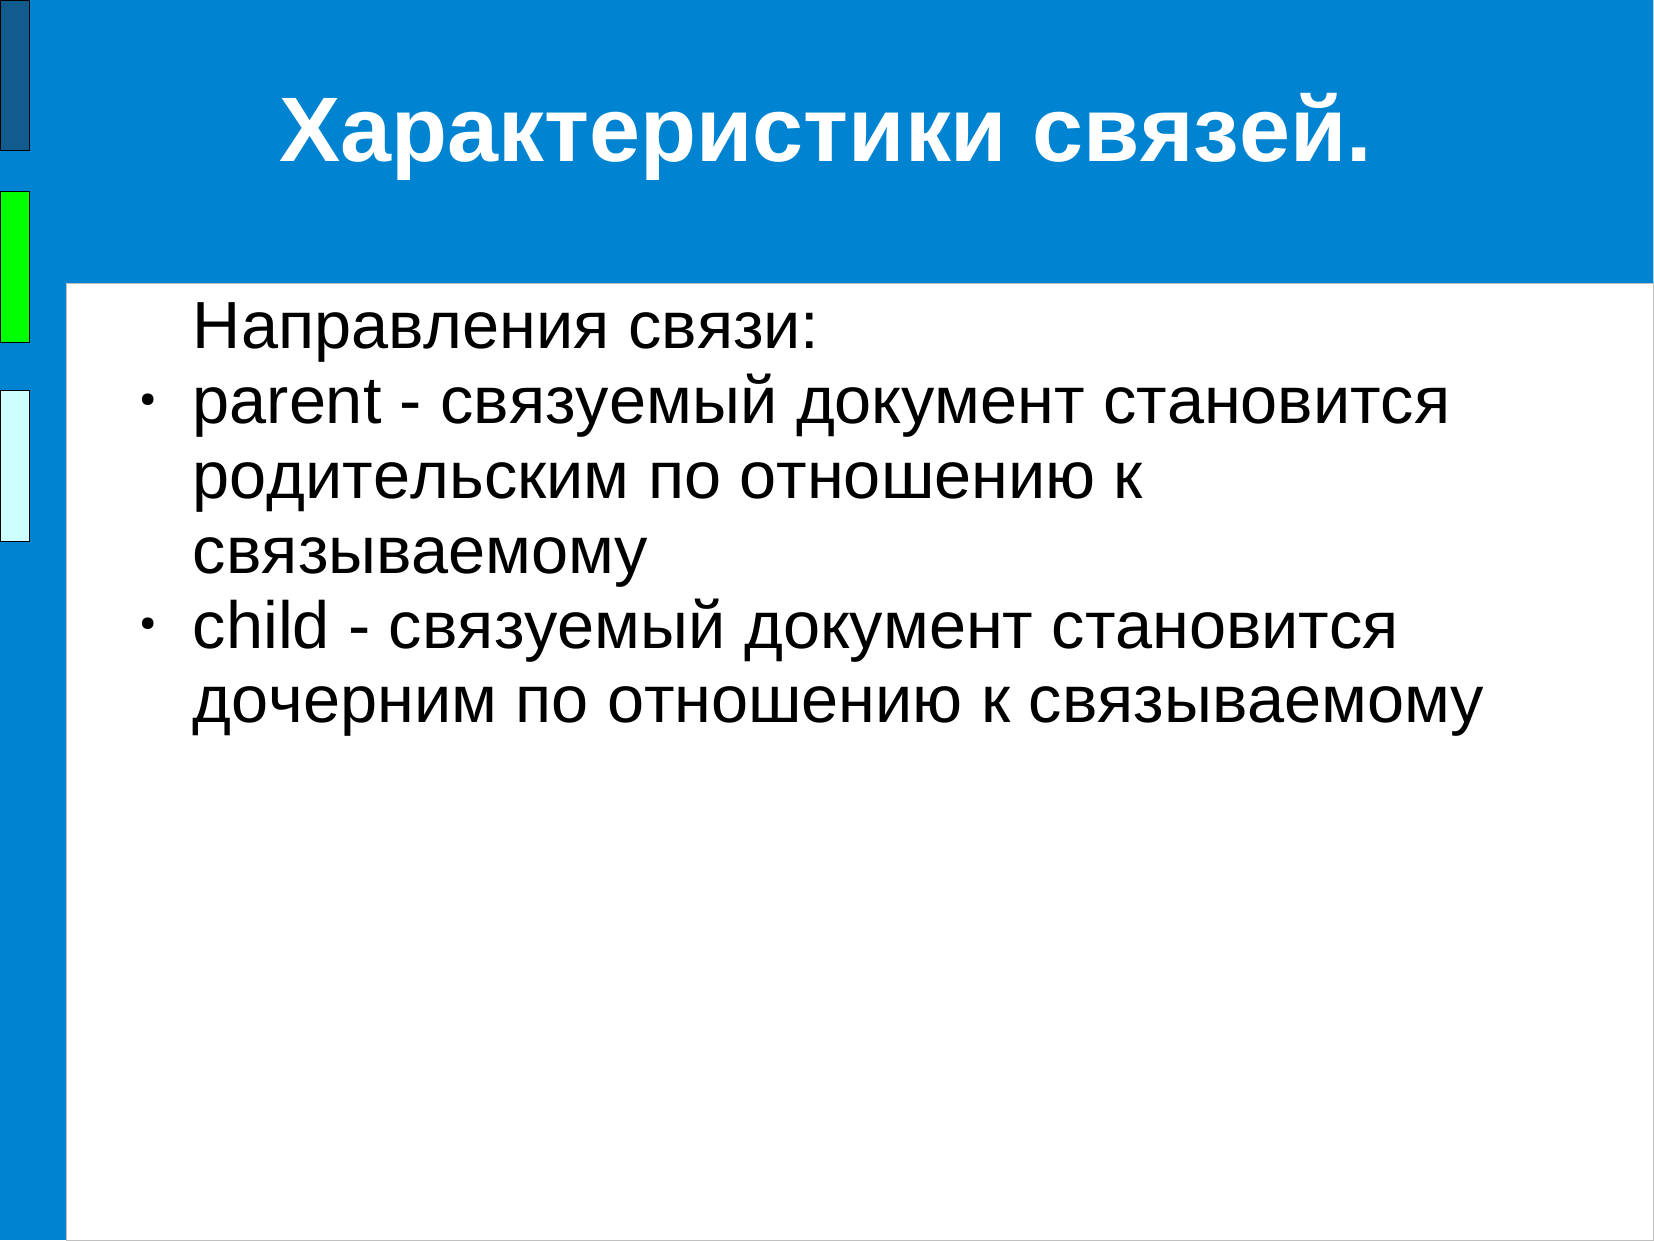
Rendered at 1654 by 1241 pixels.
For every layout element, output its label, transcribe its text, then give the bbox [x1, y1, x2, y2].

list Направления связи: parent - связуемый документ становится родительским по отношению к связываемому child - связуемый документ становится дочерним по отношению к связываемому [92, 288, 1581, 1093]
title Характеристики связей. [82, 33, 1571, 226]
